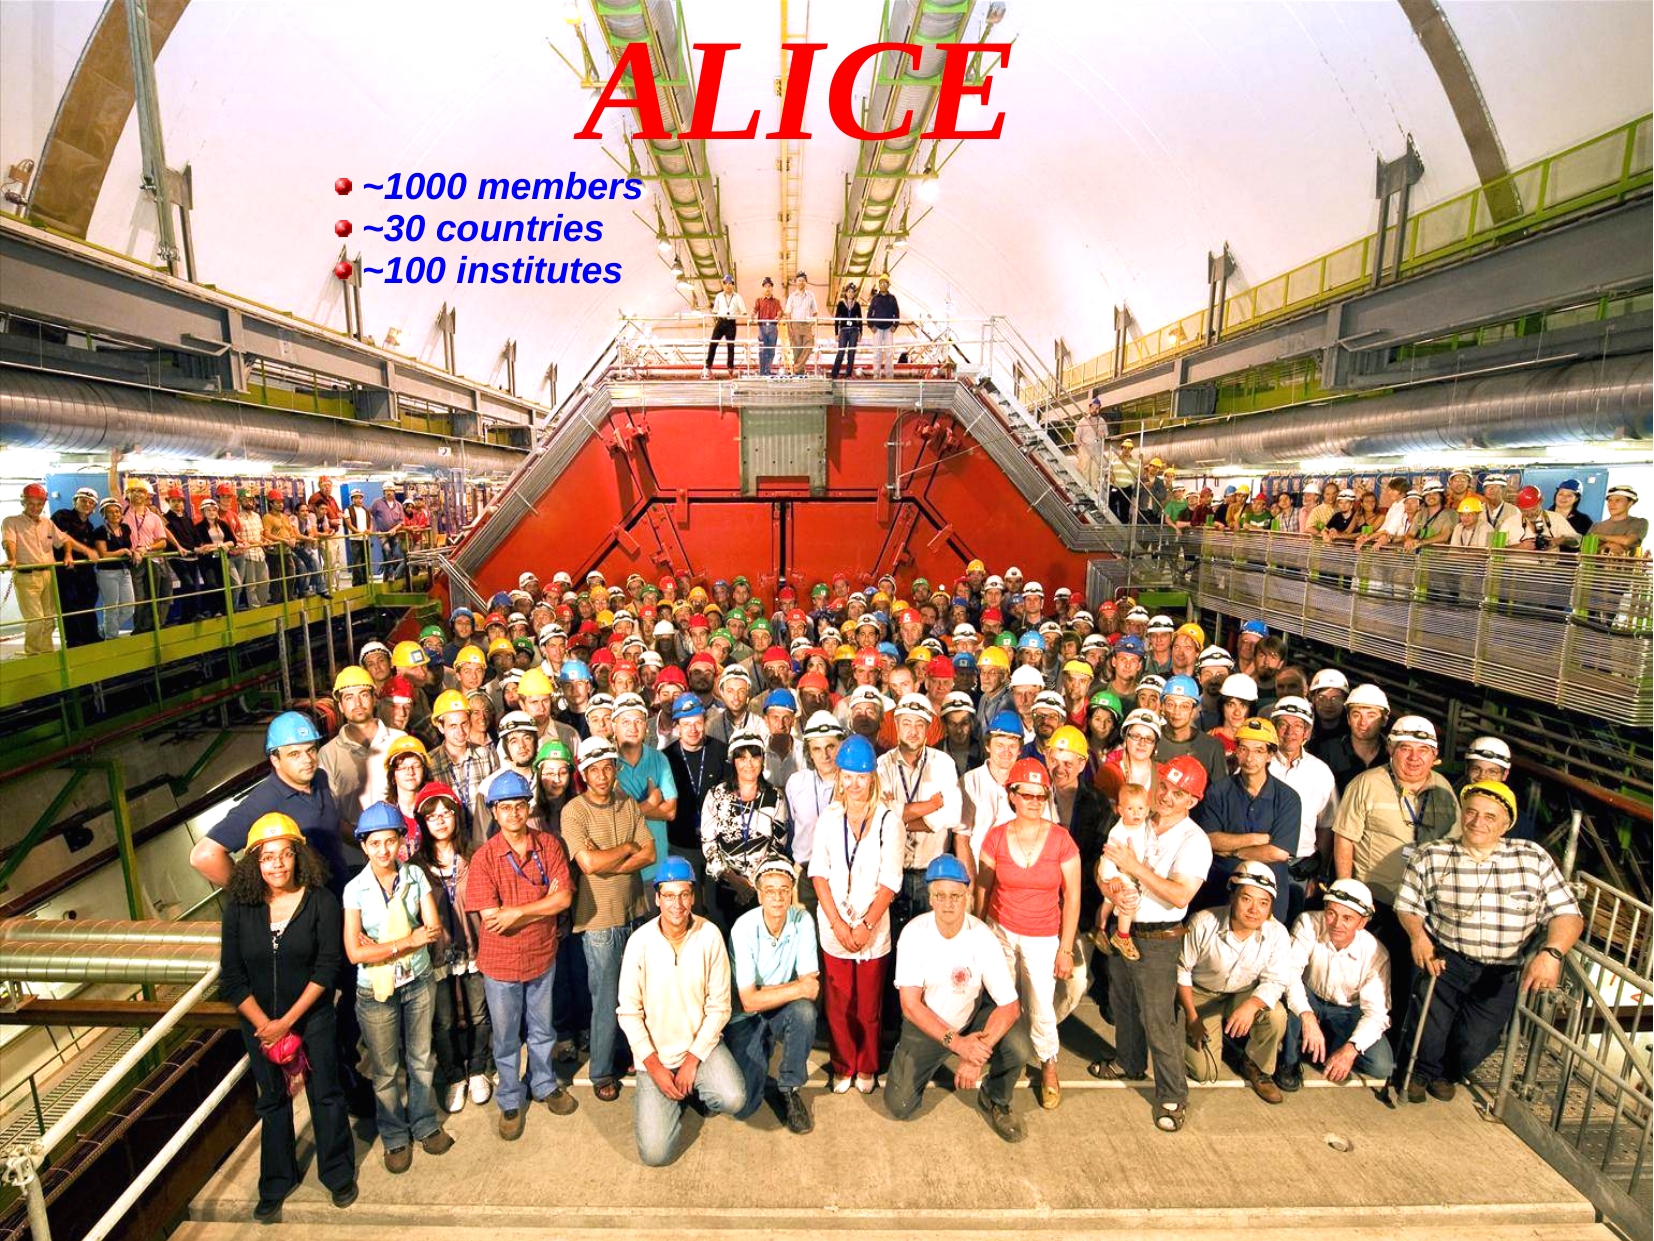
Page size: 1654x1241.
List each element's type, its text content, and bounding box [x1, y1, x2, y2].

picture [0, 0, 1653, 1241]
text_box ~1000 members ~30 countries ~100 institutes [320, 157, 884, 299]
text_box ALICE [444, 2, 1157, 179]
